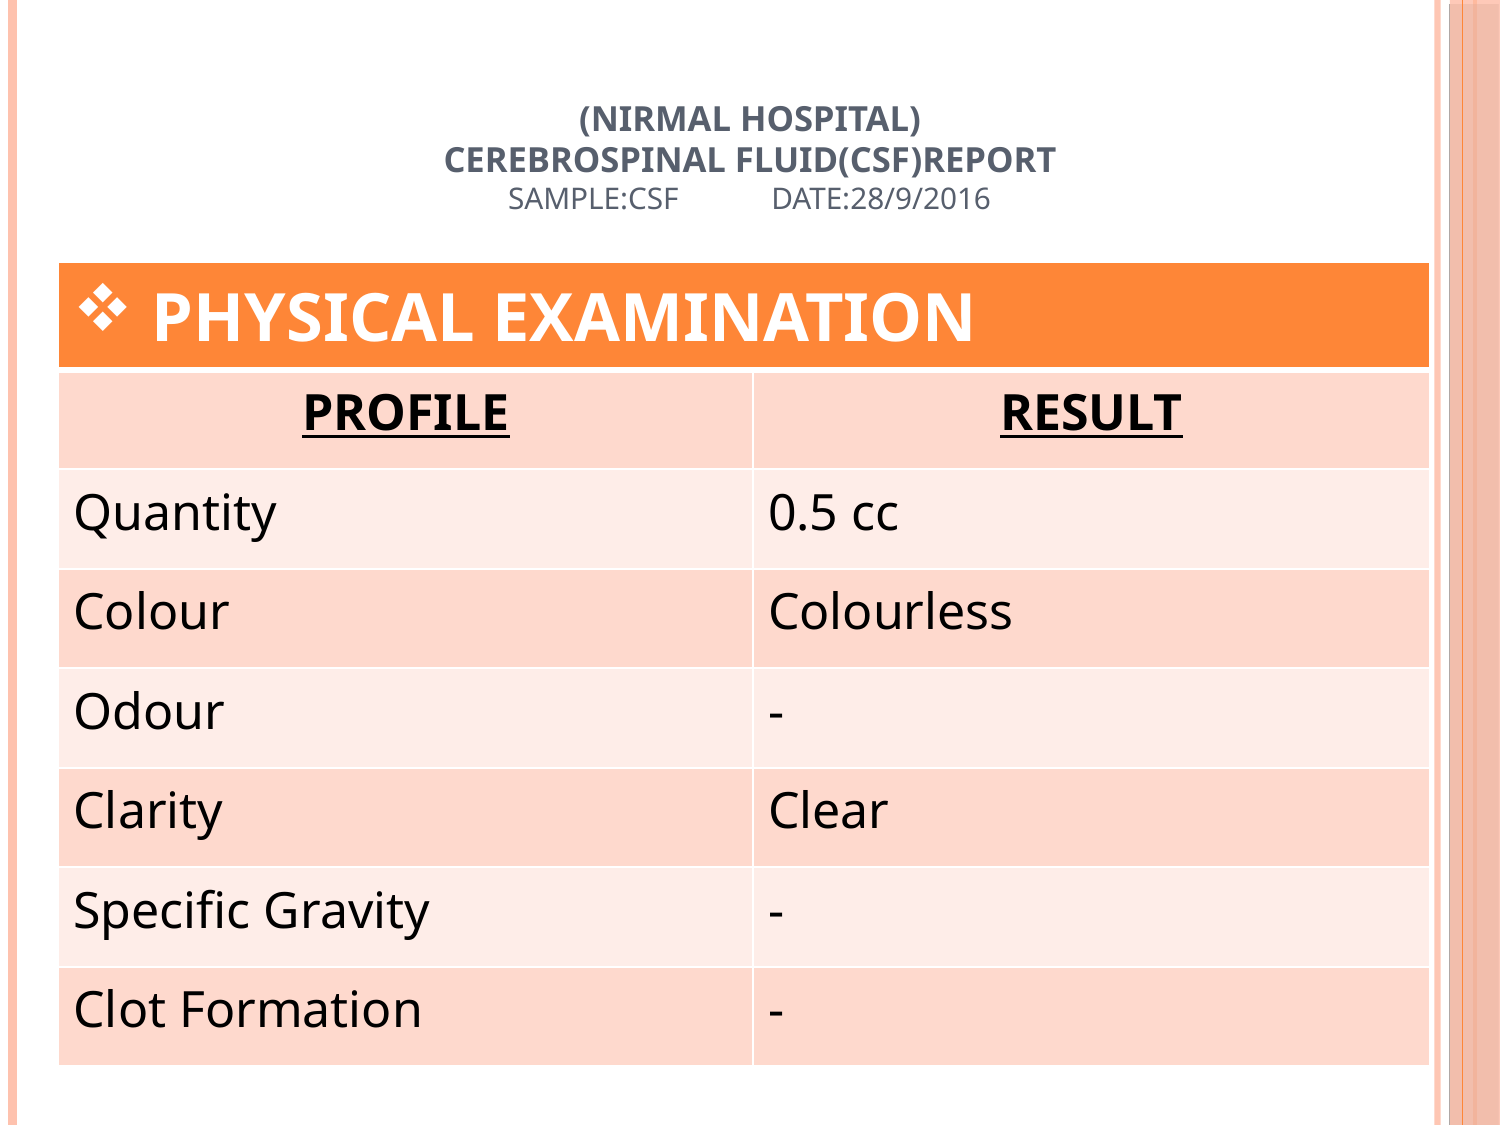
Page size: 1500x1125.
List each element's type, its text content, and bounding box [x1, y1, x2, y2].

table_cell - [754, 669, 1429, 767]
table_cell Colourless [754, 570, 1429, 667]
table_cell Specific Gravity [59, 868, 752, 966]
table_cell RESULT [754, 373, 1429, 468]
title (NIRMAL HOSPITAL) CEREBROSPINAL FLUID(csf)REPORT sample:csf date:28/9/2016 [0, 46, 1500, 223]
table_cell Quantity [59, 470, 752, 568]
table_cell Clarity [59, 769, 752, 866]
table_cell 0.5 cc [754, 470, 1429, 568]
table_cell PROFILE [59, 373, 752, 468]
table_cell Odour [59, 669, 752, 767]
table_cell - [754, 968, 1429, 1065]
table_cell Colour [59, 570, 752, 667]
table_cell - [754, 868, 1429, 966]
table_cell Clear [754, 769, 1429, 866]
table_header PHYSICAL EXAMINATION [59, 263, 1429, 367]
table_cell Clot Formation [59, 968, 752, 1065]
